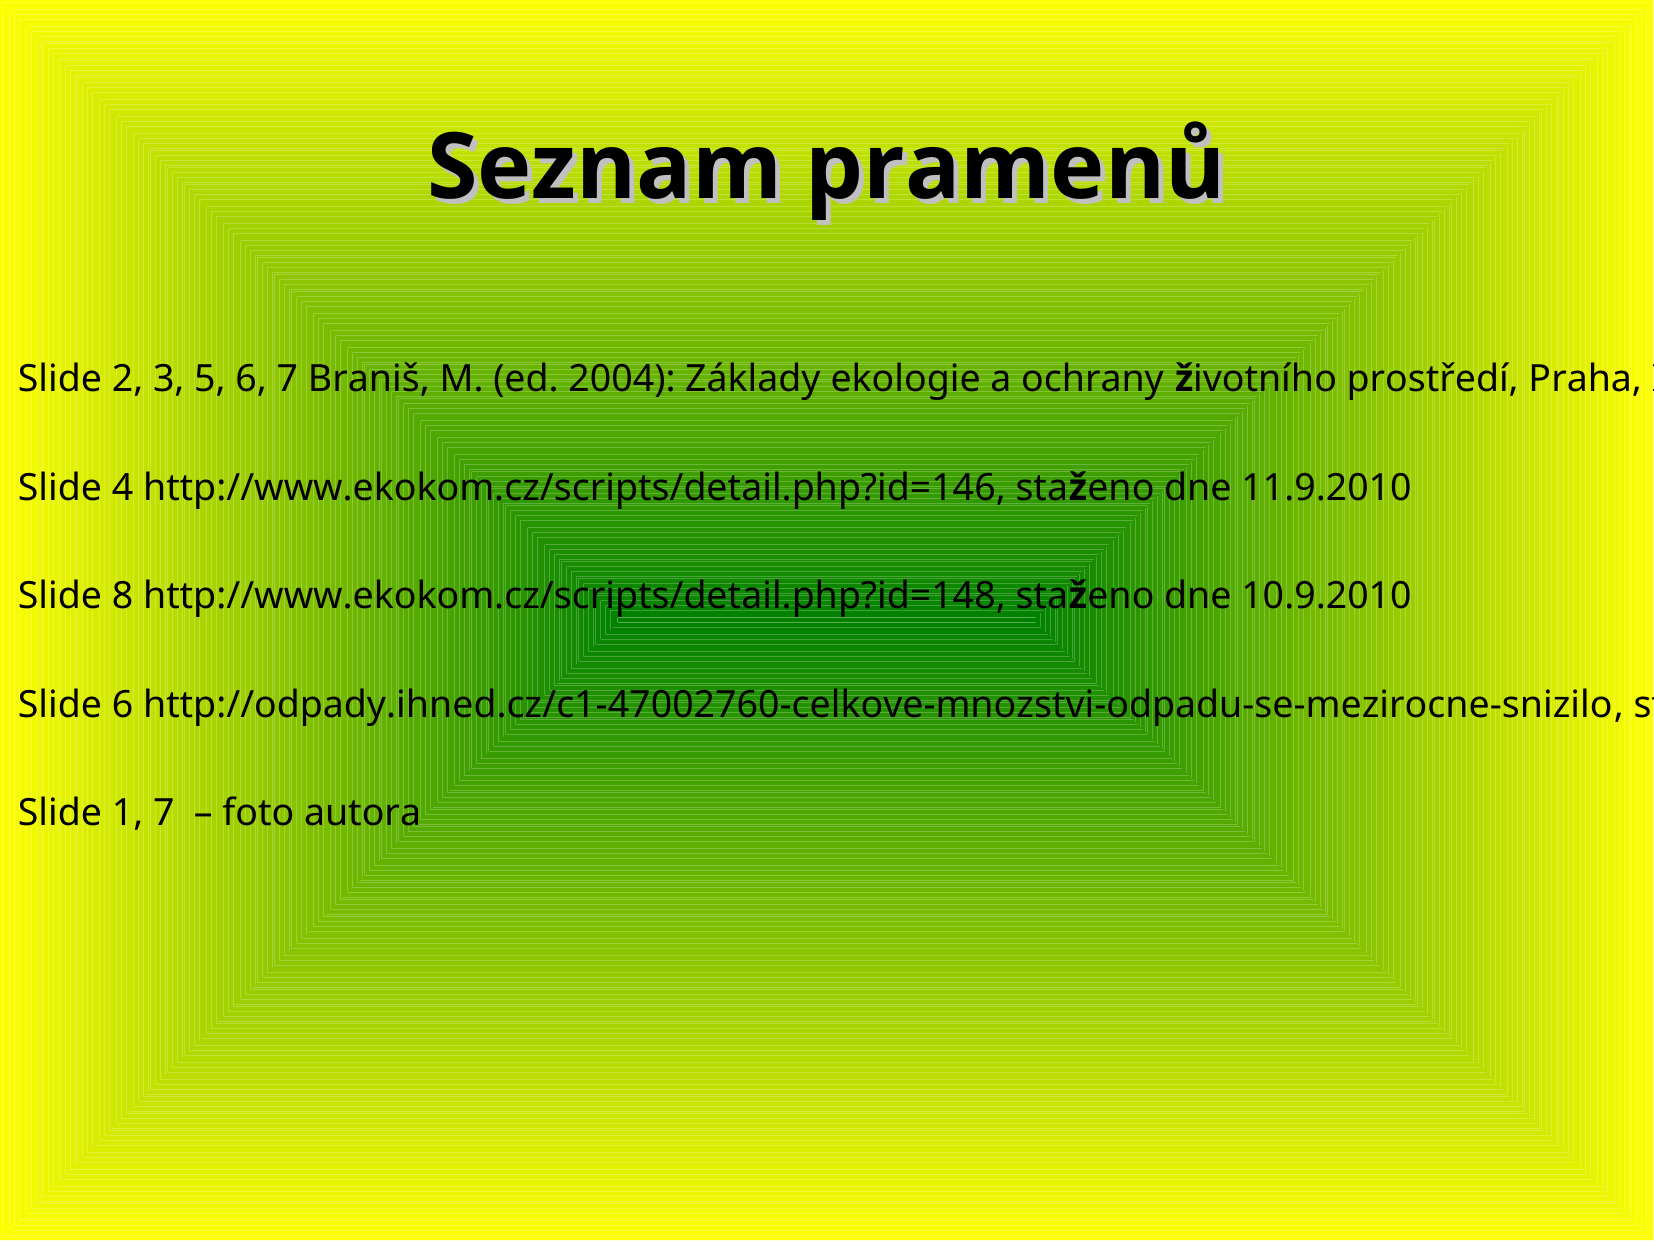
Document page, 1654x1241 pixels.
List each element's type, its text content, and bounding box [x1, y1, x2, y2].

text_box Seznam pramenů [82, 56, 1571, 249]
text_box Slide 2, 3, 5, 6, 7 Braniš, M. (ed. 2004): Základy ekologie a ochrany životního prostředí, Praha, Informatorium, str. 146-152 Slide 4 http://www.ekokom.cz/scripts/detail.php?id=146, staženo dne 11.9.2010 Slide 8 http://www.ekokom.cz/scripts/detail.php?id=148, staženo dne 10.9.2010 Slide 6 http://odpady.ihned.cz/c1-47002760-celkove-mnozstvi-odpadu-se-mezirocne-snizilo, staženo dne 6.11.2010 Slide 1, 7 – foto autora [17, 336, 1607, 1010]
